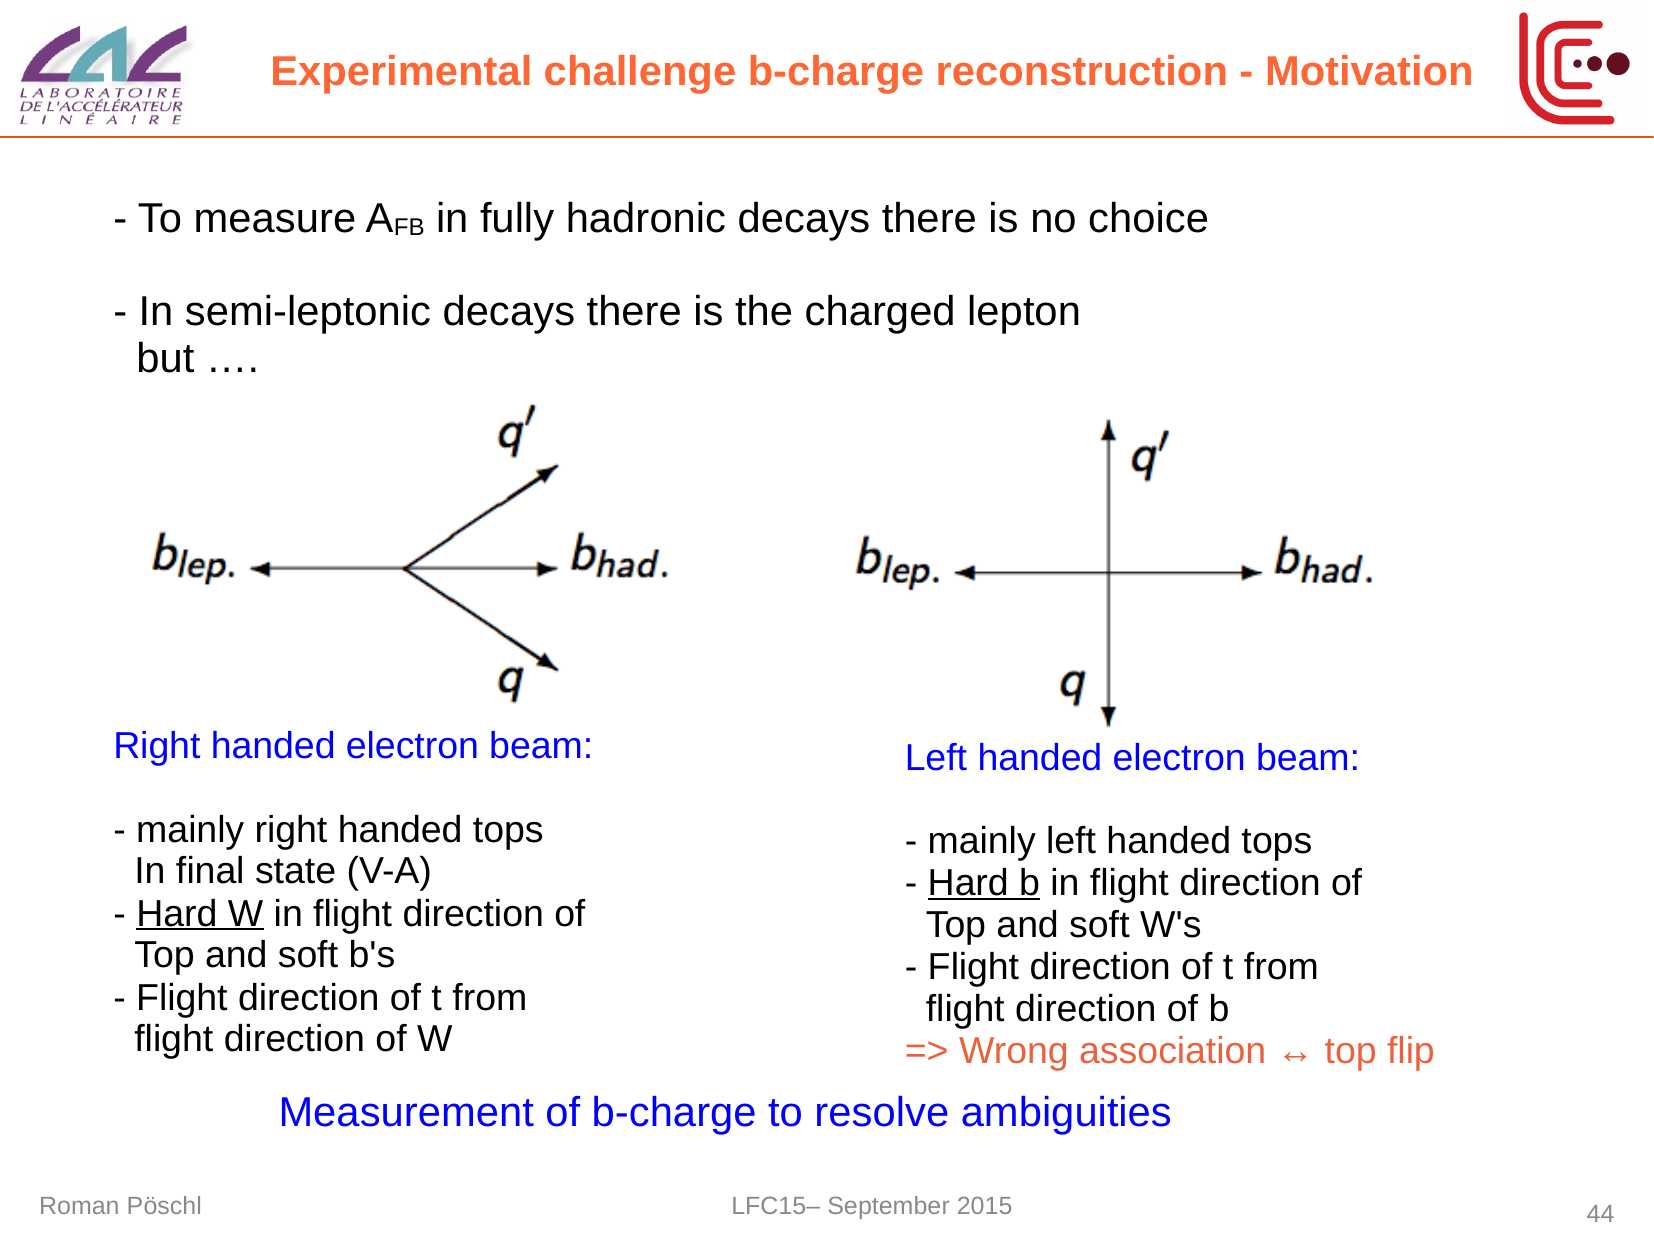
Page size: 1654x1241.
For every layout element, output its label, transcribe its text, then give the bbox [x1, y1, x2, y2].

text_box - To measure AFB in fully hadronic decays there is no choice - In semi-leptonic decays there is the charged lepton but …. [98, 187, 1637, 445]
text_box Measurement of b-charge to resolve ambiguities [263, 1081, 1442, 1145]
picture [1508, 2, 1641, 135]
picture [98, 445, 1595, 764]
title Experimental challenge b-charge reconstruction - Motivation [128, 29, 1617, 113]
picture [17, 22, 199, 127]
text_box Left handed electron beam: - mainly left handed tops - Hard b in flight direction of Top and soft W's - Flight direction of t from flight direction of b => Wrong association ↔ top flip [890, 728, 1539, 1093]
text_box Right handed electron beam: - mainly right handed tops In final state (V-A) - Hard W in flight direction of Top and soft b's - Flight direction of t from flight direction of W [98, 716, 678, 1081]
